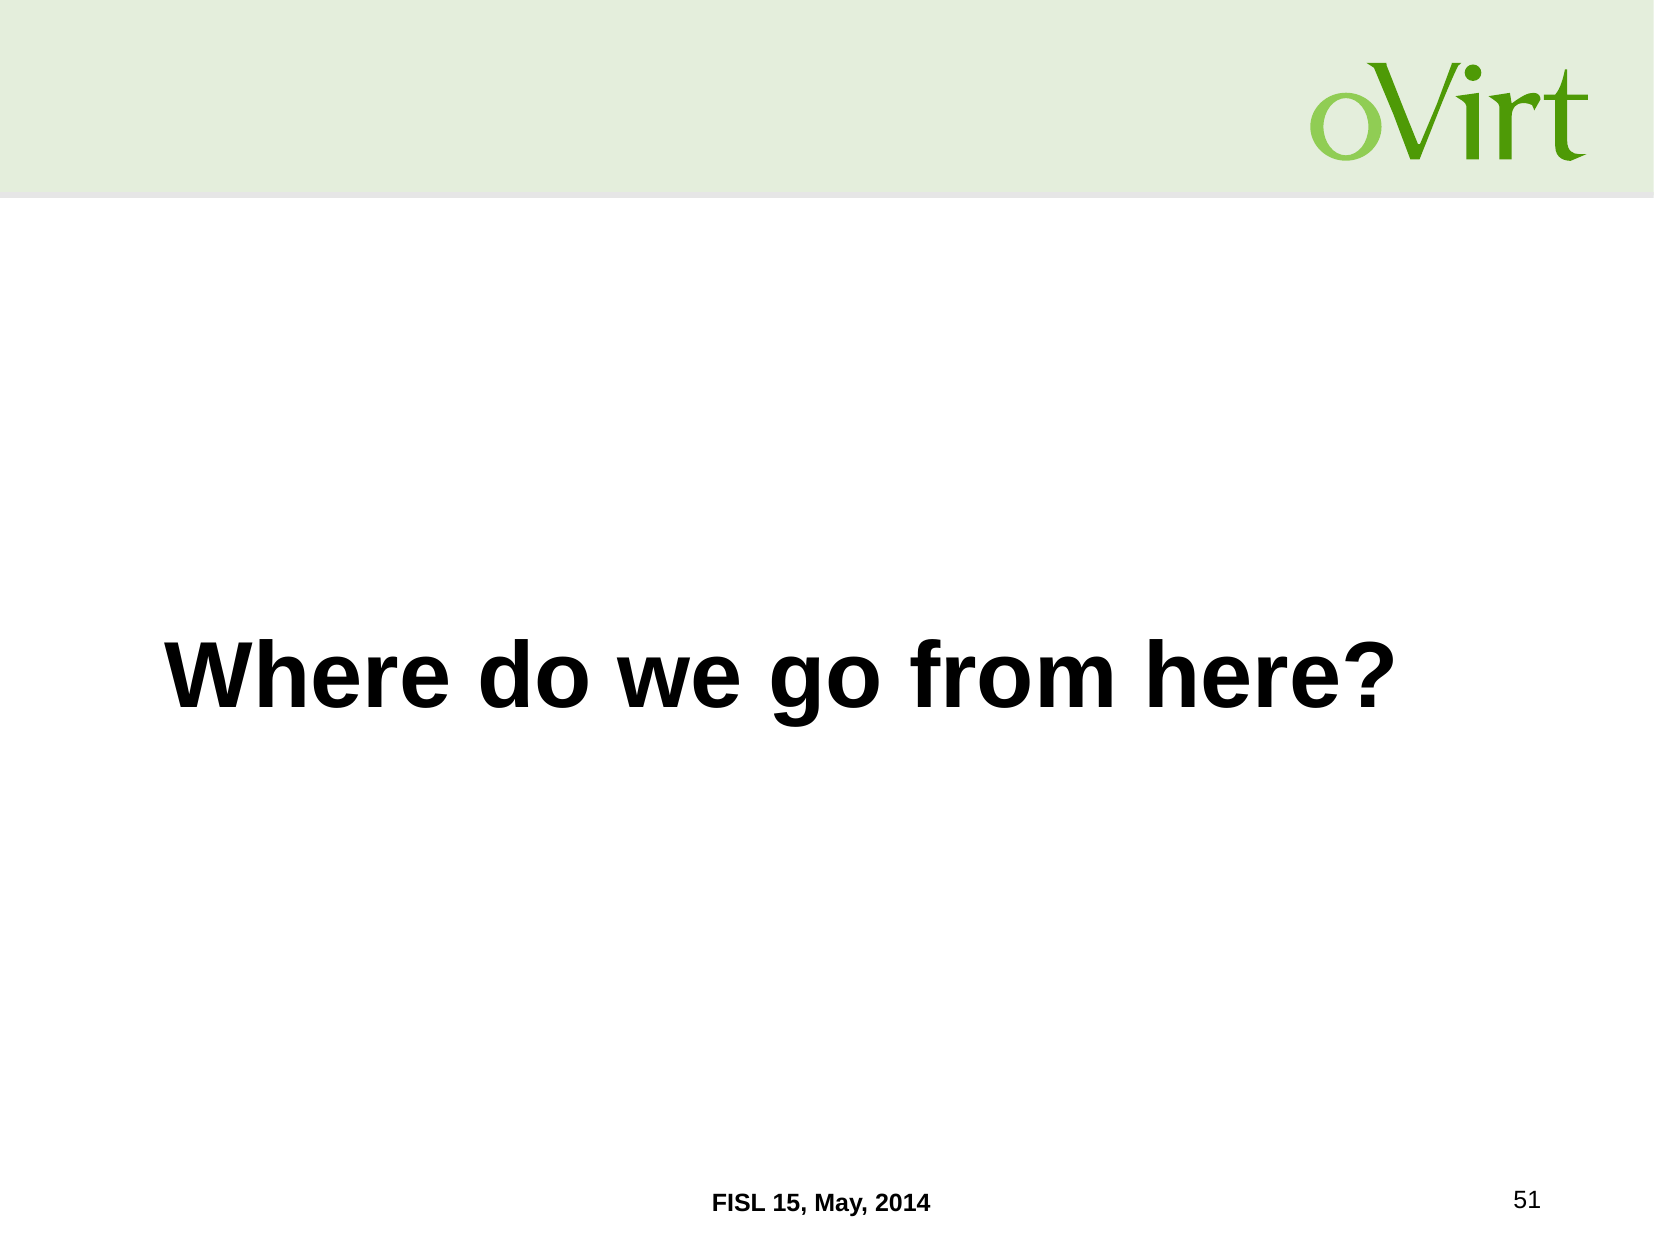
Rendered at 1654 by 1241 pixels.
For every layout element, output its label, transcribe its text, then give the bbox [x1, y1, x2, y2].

text_box Where do we go from here? [150, 615, 1654, 750]
